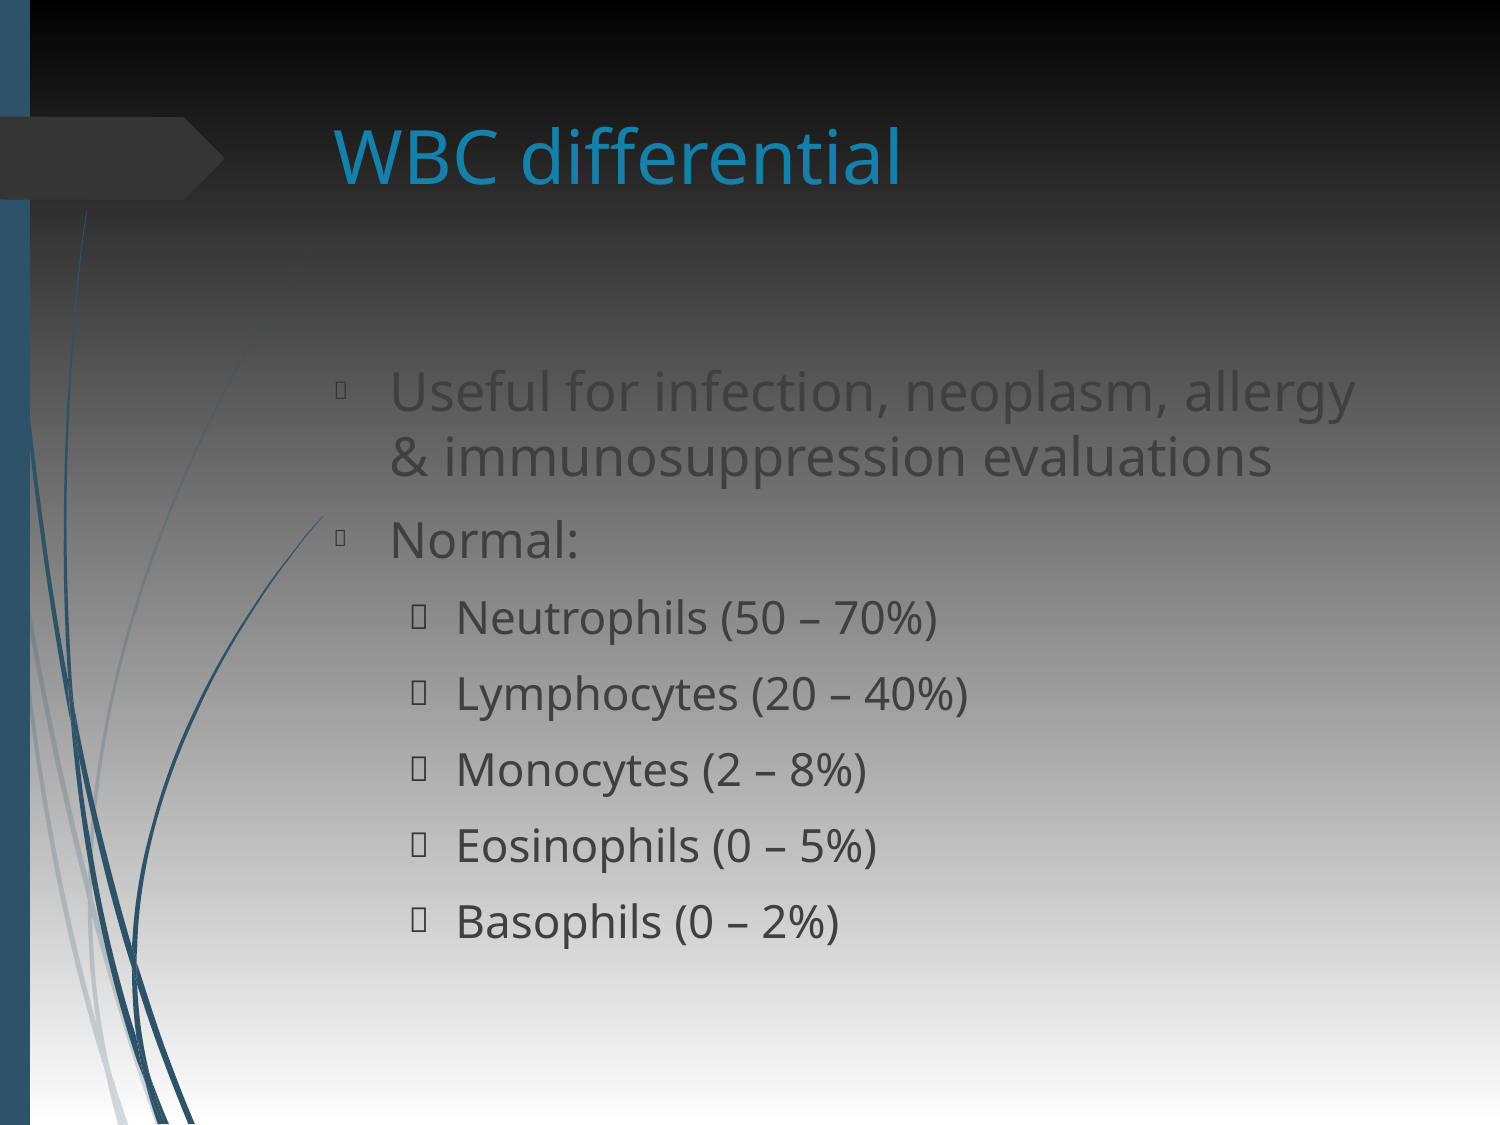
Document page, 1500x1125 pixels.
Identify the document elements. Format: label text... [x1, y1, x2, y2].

title WBC differential [319, 102, 1400, 313]
list Useful for infection, neoplasm, allergy & immunosuppression evaluations Normal: Neutrophils (50 – 70%) Lymphocytes (20 – 40%) Monocytes (2 – 8%) Eosinophils (0 – 5%) Basophils (0 – 2%) [318, 350, 1400, 970]
